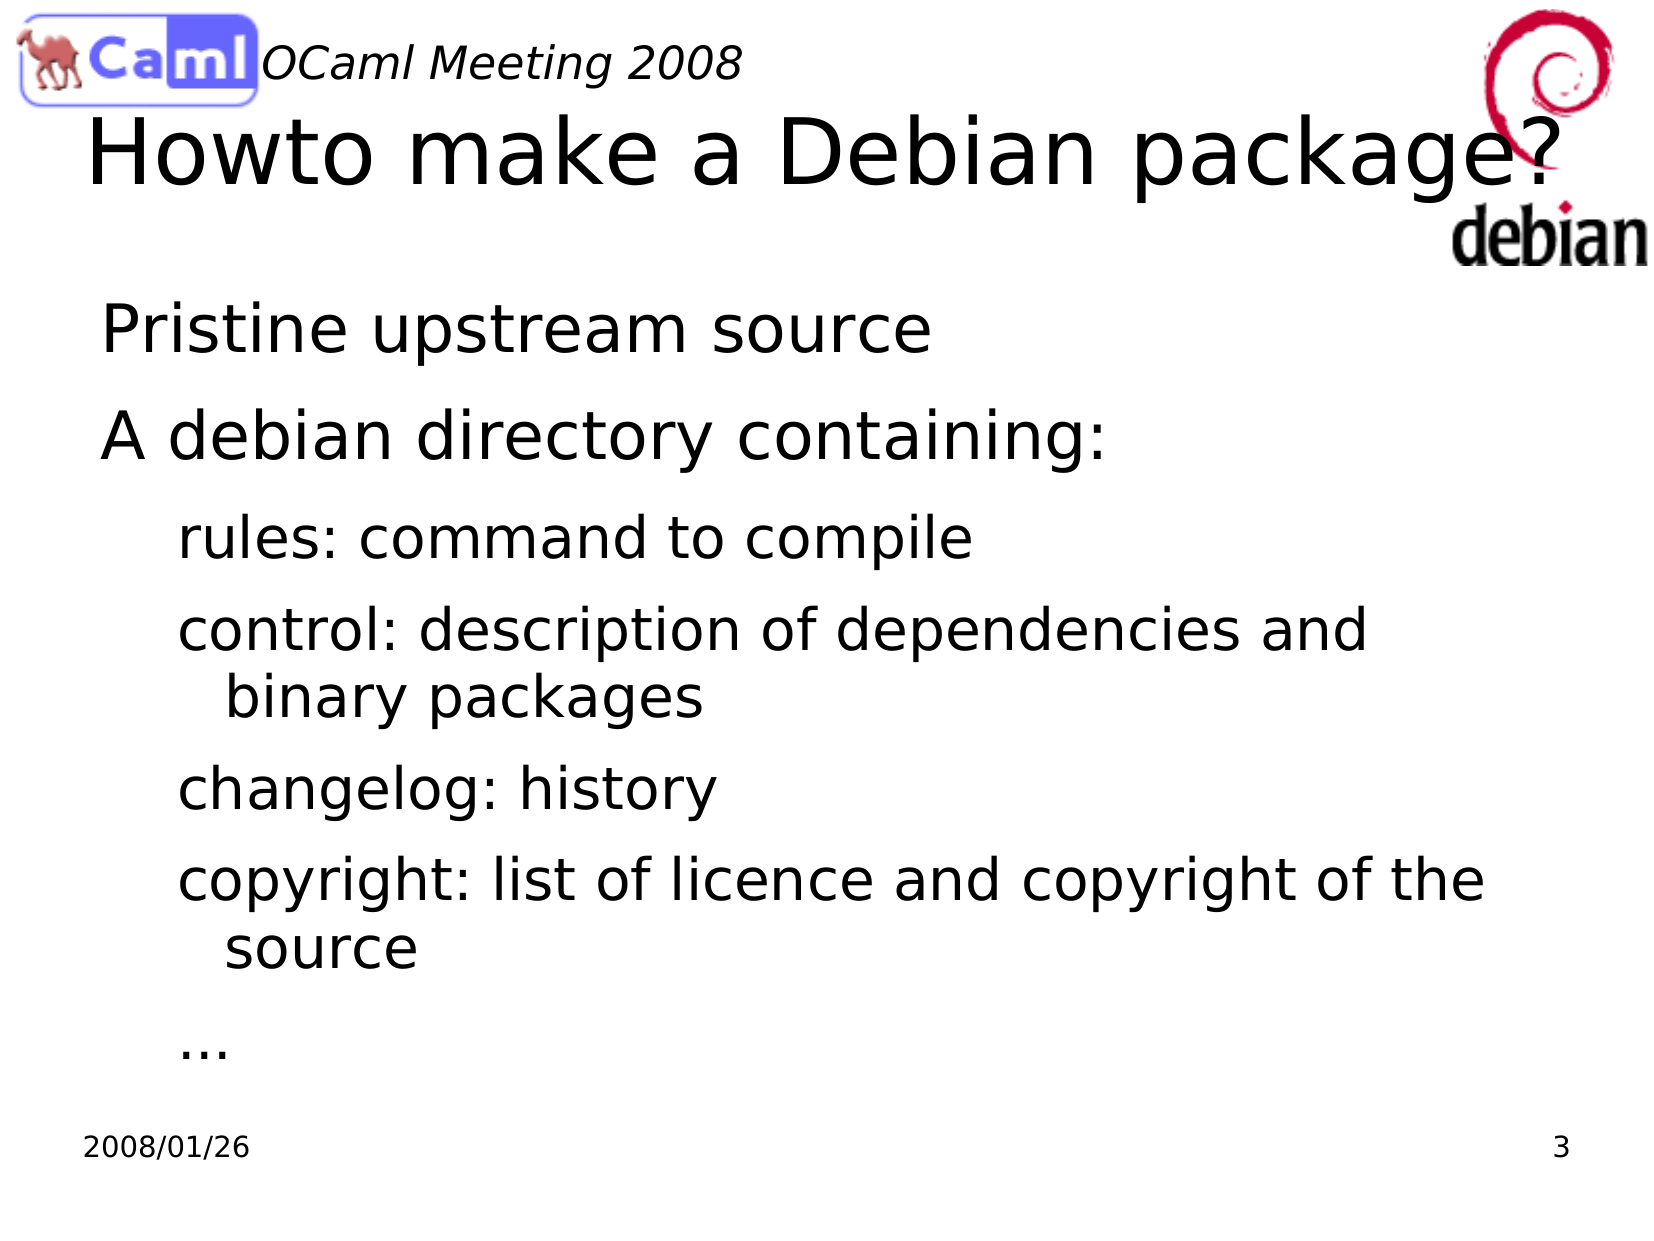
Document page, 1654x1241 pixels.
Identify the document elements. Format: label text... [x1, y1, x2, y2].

picture [1445, 9, 1654, 266]
title Howto make a Debian package? [82, 56, 1571, 250]
list Pristine upstream source A debian directory containing: rules: command to compile control: description of dependencies and binary packages changelog: history copyright: list of licence and copyright of the source ... [82, 290, 1571, 1094]
picture [13, 3, 266, 119]
